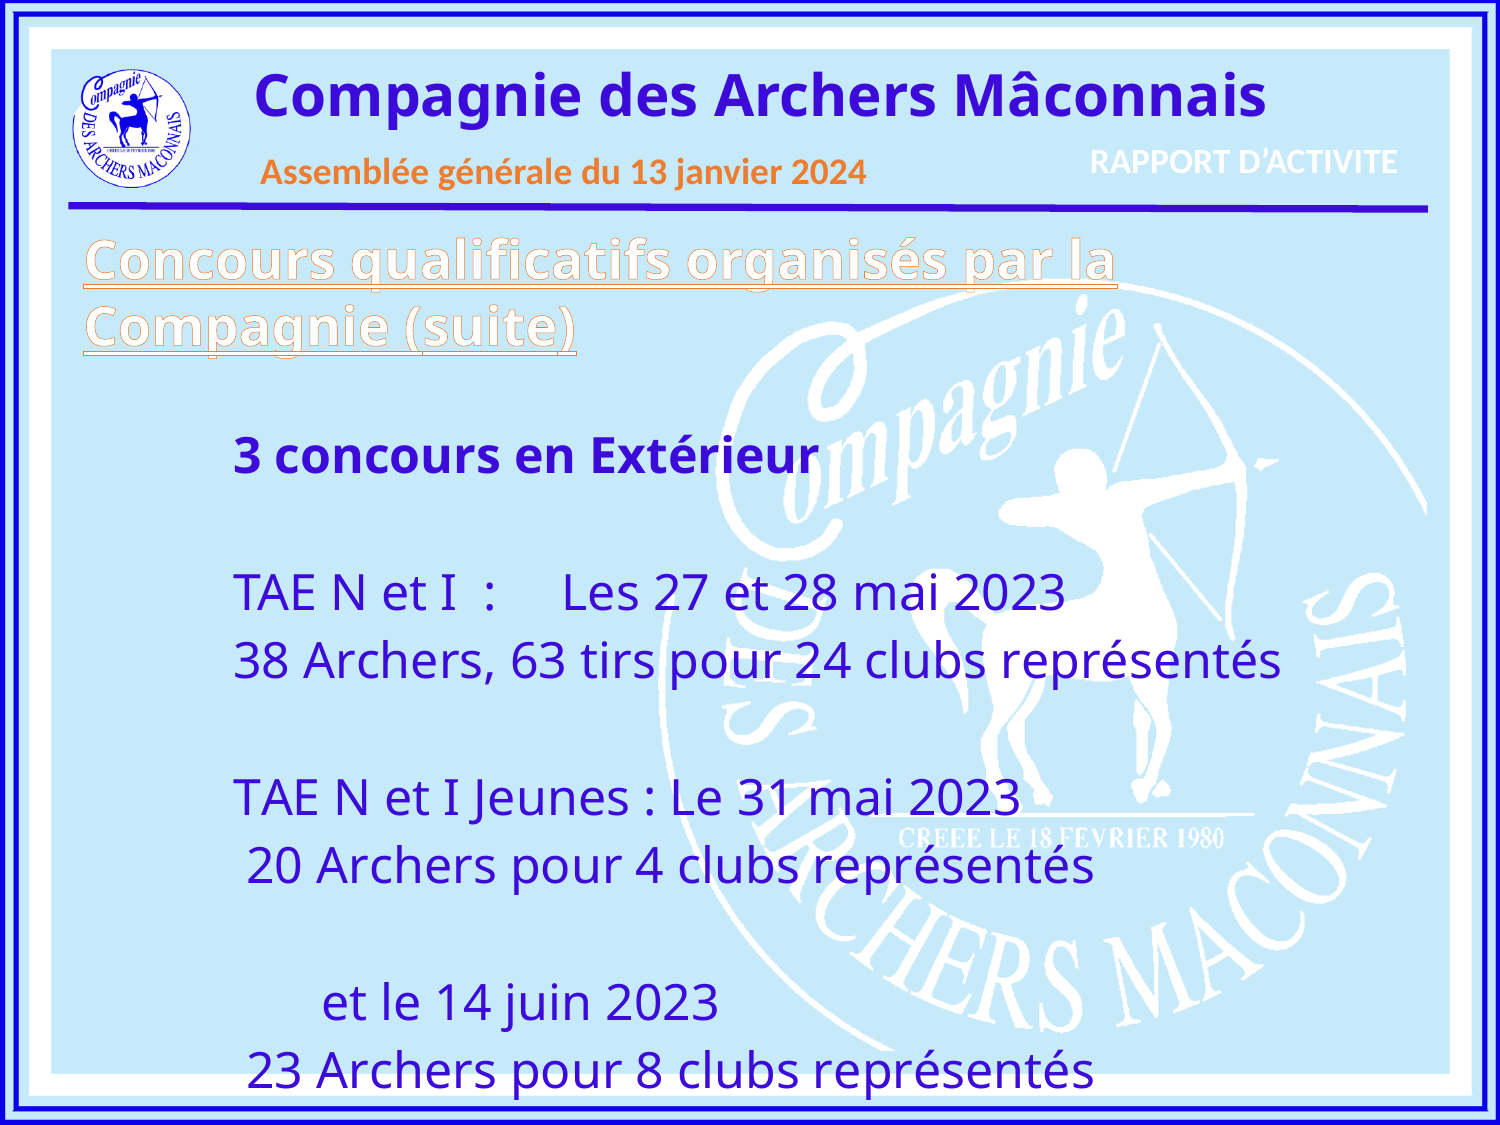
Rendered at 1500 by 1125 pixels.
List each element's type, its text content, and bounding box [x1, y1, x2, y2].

text_box RAPPORT D’ACTIVITE [1074, 143, 1428, 194]
text_box Concours qualificatifs organisés par la Compagnie (suite) 3 concours en Extérieur TAE N et I : Les 27 et 28 mai 2023 38 Archers, 63 tirs pour 24 clubs représentés TAE N et I Jeunes : Le 31 mai 2023 20 Archers pour 4 clubs représentés et le 14 juin 2023 23 Archers pour 8 clubs représentés [68, 218, 1445, 1068]
subtitle Assemblée générale du 13 janvier 2024 [211, 144, 969, 202]
picture [68, 63, 198, 197]
title Compagnie des Archers Mâconnais [238, 57, 1307, 137]
